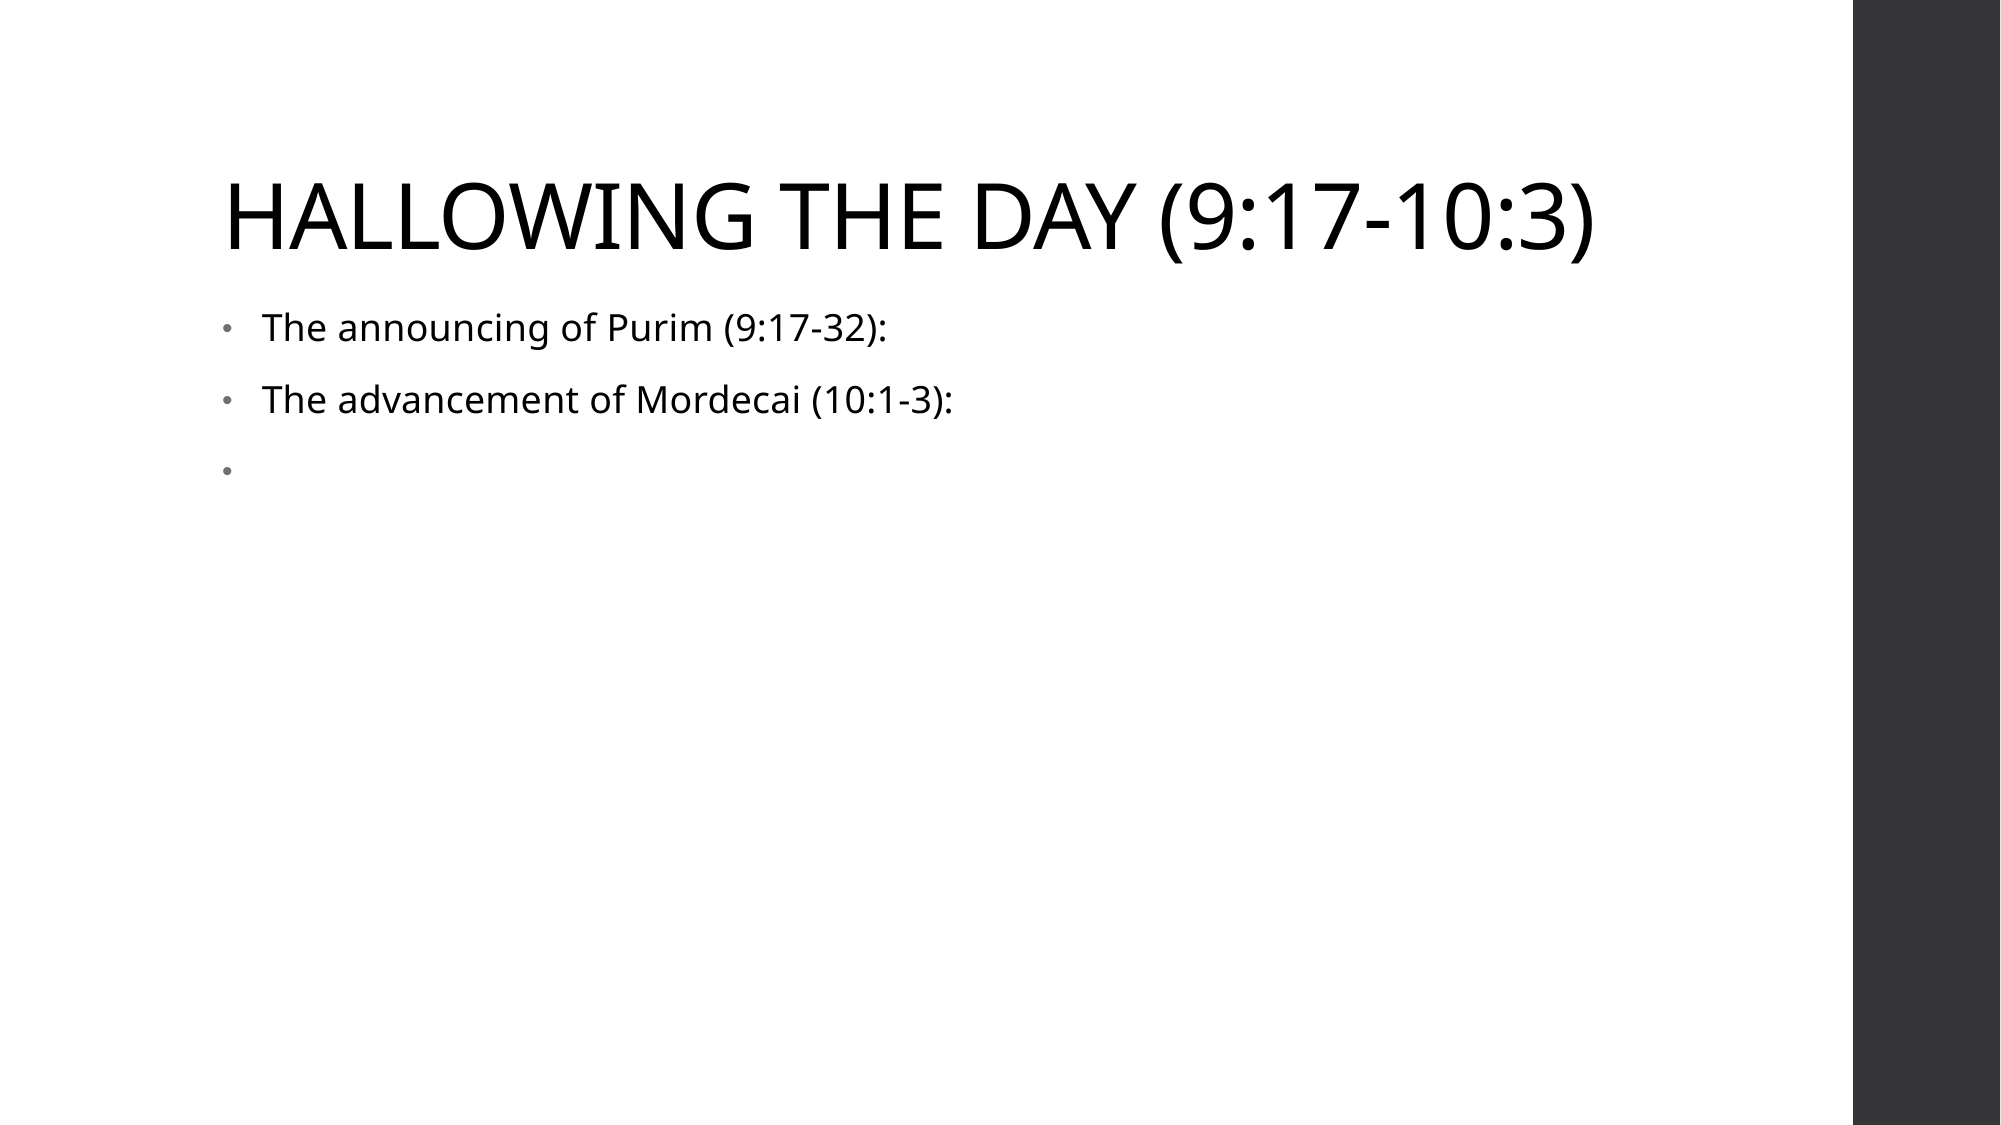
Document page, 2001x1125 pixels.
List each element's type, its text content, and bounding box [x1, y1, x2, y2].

list The announcing of Purim (9:17-32): The advancement of Mordecai (10:1-3): [206, 299, 1617, 1014]
title HALLOWING THE DAY (9:17-10:3) [206, 60, 1797, 278]
